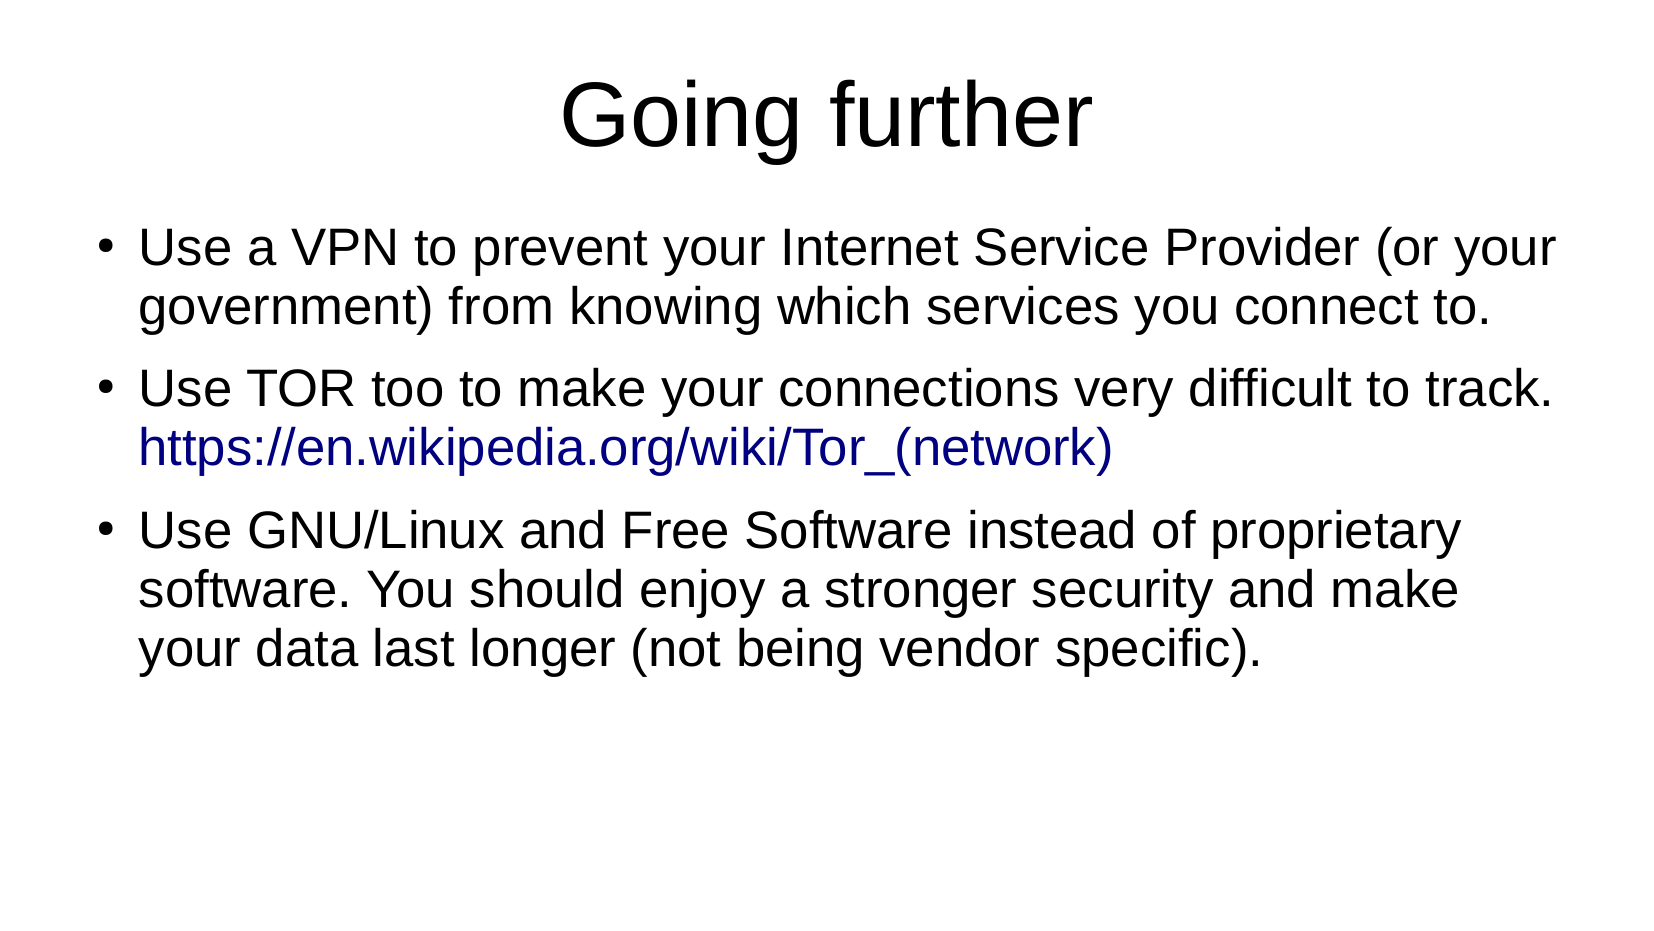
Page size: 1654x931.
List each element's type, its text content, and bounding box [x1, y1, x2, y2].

title Going further [82, 37, 1571, 193]
list Use a VPN to prevent your Internet Service Provider (or your government) from knowing which services you connect to. Use TOR too to make your connections very difficult to track. https://en.wikipedia.org/wiki/Tor_(network) Use GNU/Linux and Free Software instead of proprietary software. You should enjoy a stronger security and make your data last longer (not being vendor specific). [82, 217, 1571, 758]
